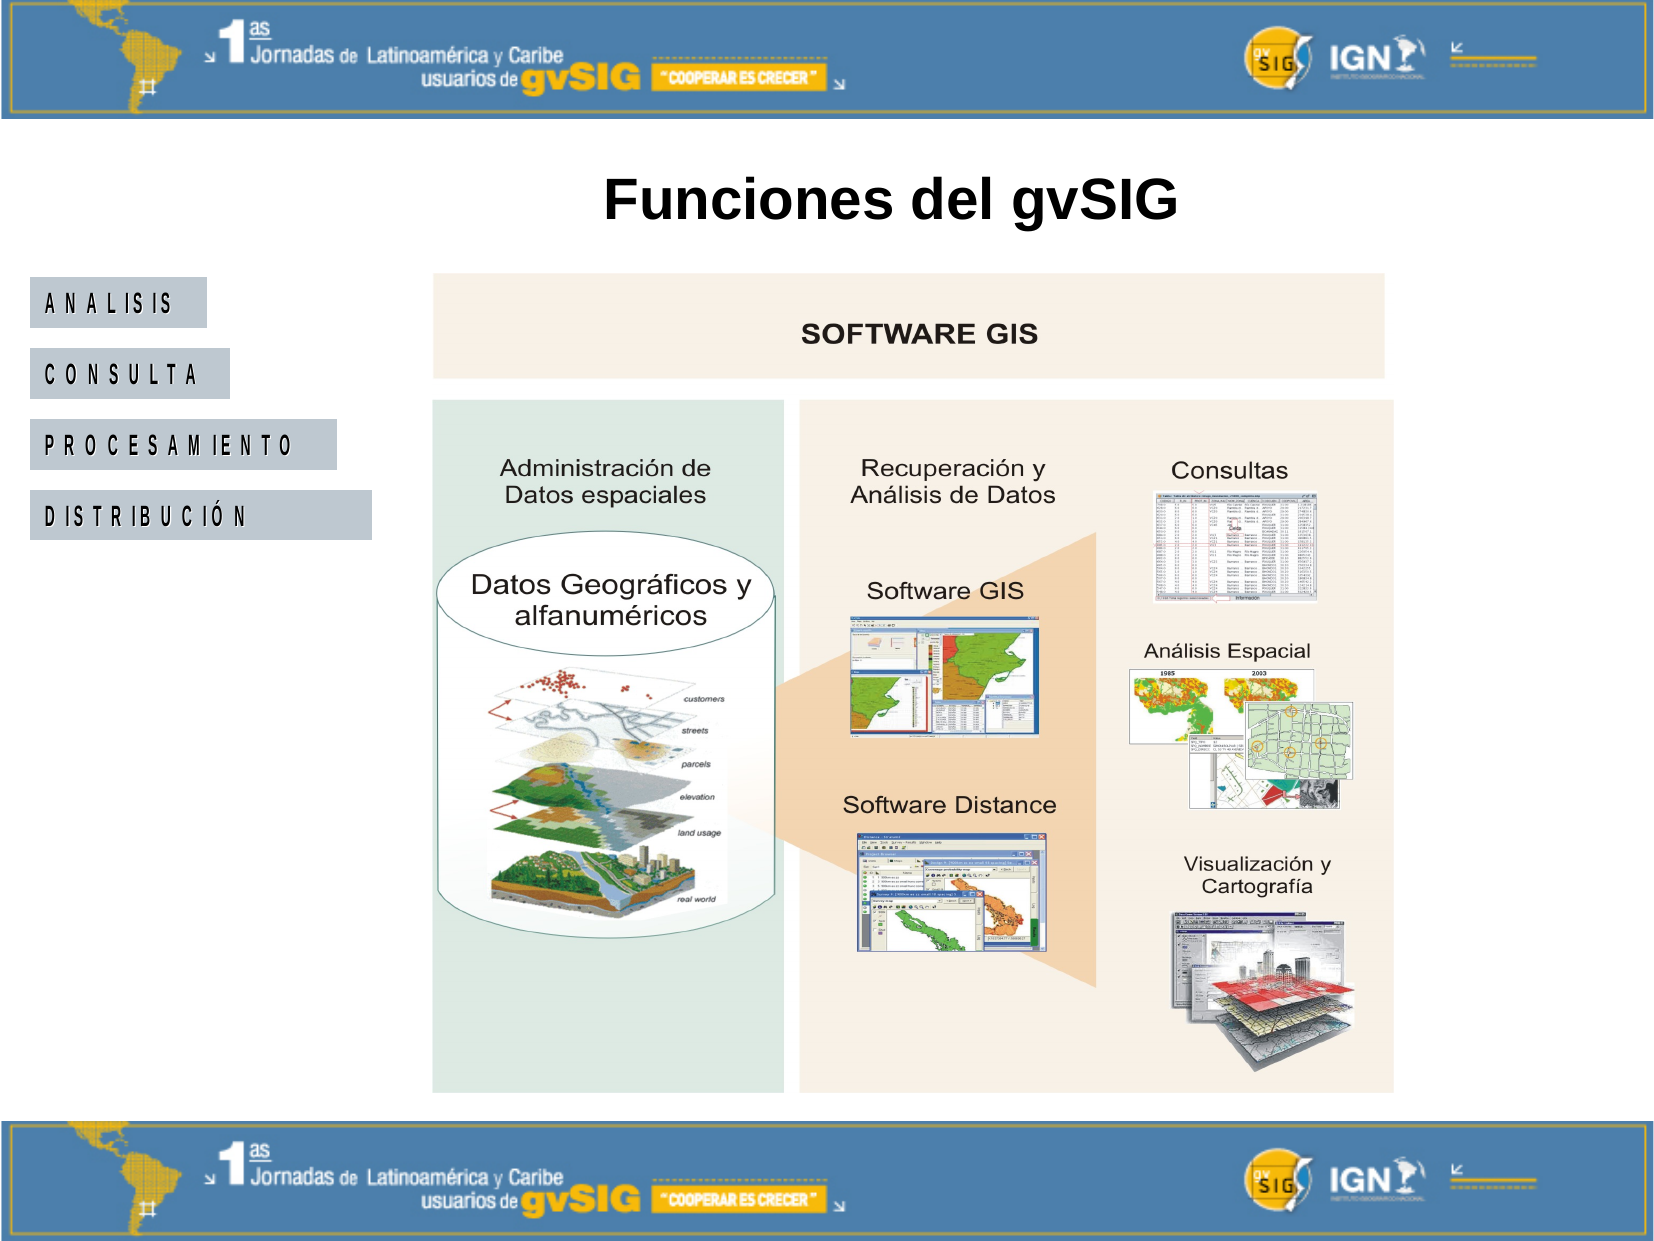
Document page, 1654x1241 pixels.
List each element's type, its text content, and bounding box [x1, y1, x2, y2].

picture [0, 0, 1654, 119]
picture [432, 273, 1394, 1093]
picture [29, 277, 374, 543]
picture [0, 1121, 1654, 1241]
title Funciones del gvSIG [147, 159, 1636, 239]
